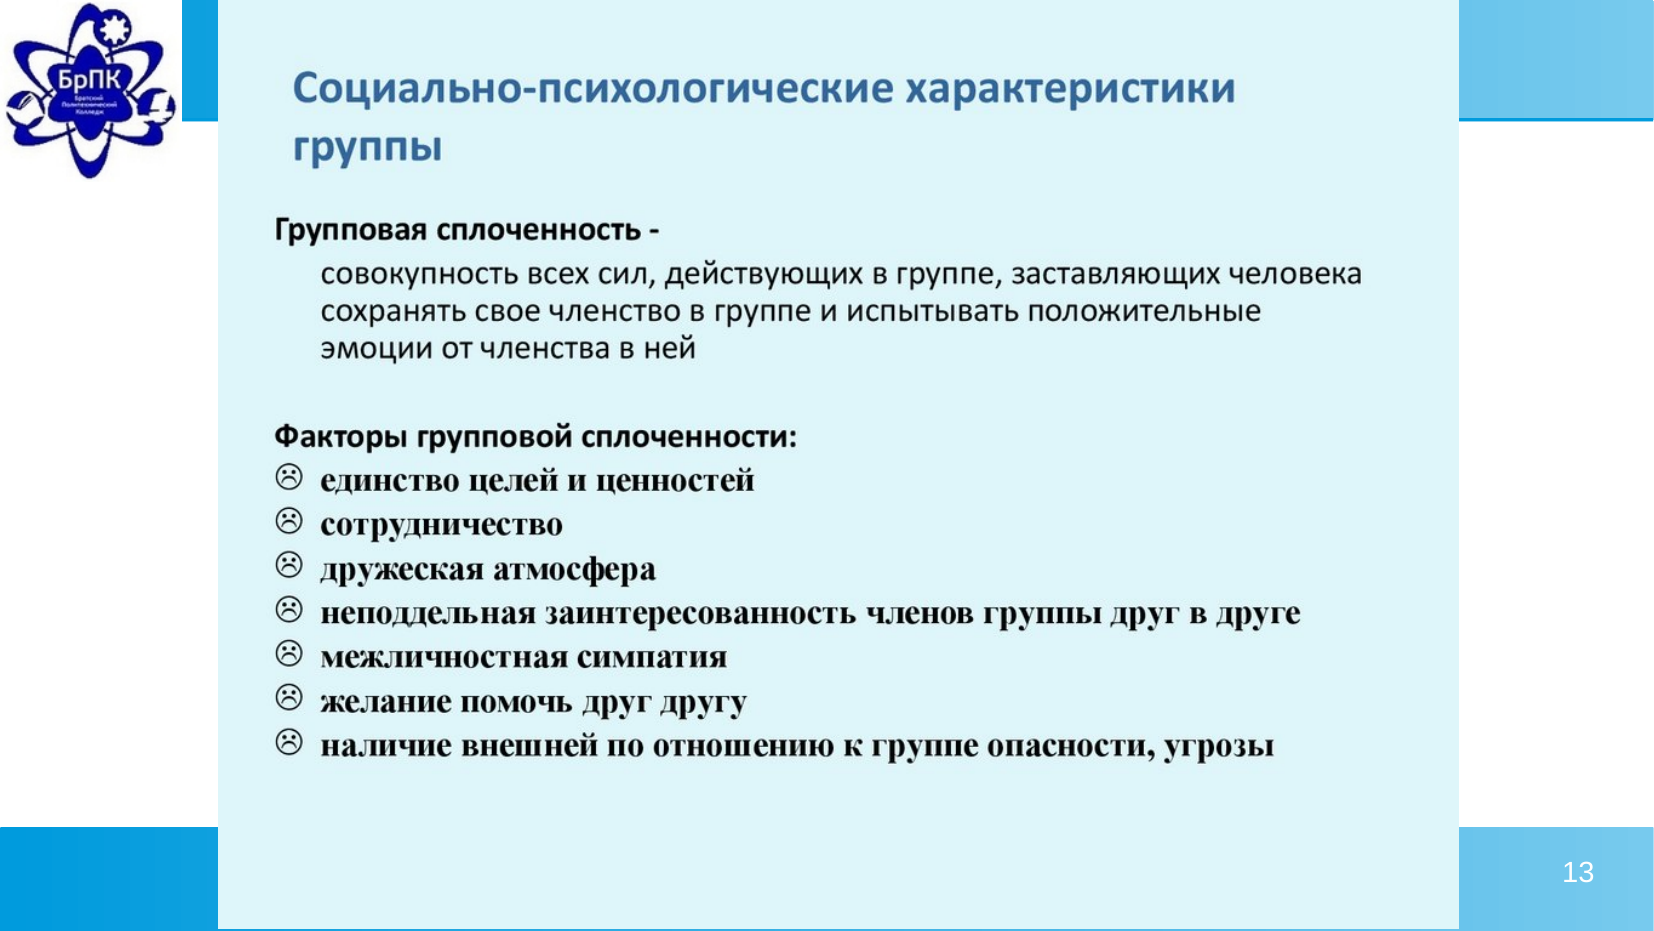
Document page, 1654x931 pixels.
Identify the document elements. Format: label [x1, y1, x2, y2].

picture [218, 0, 1459, 929]
picture [0, 0, 182, 182]
